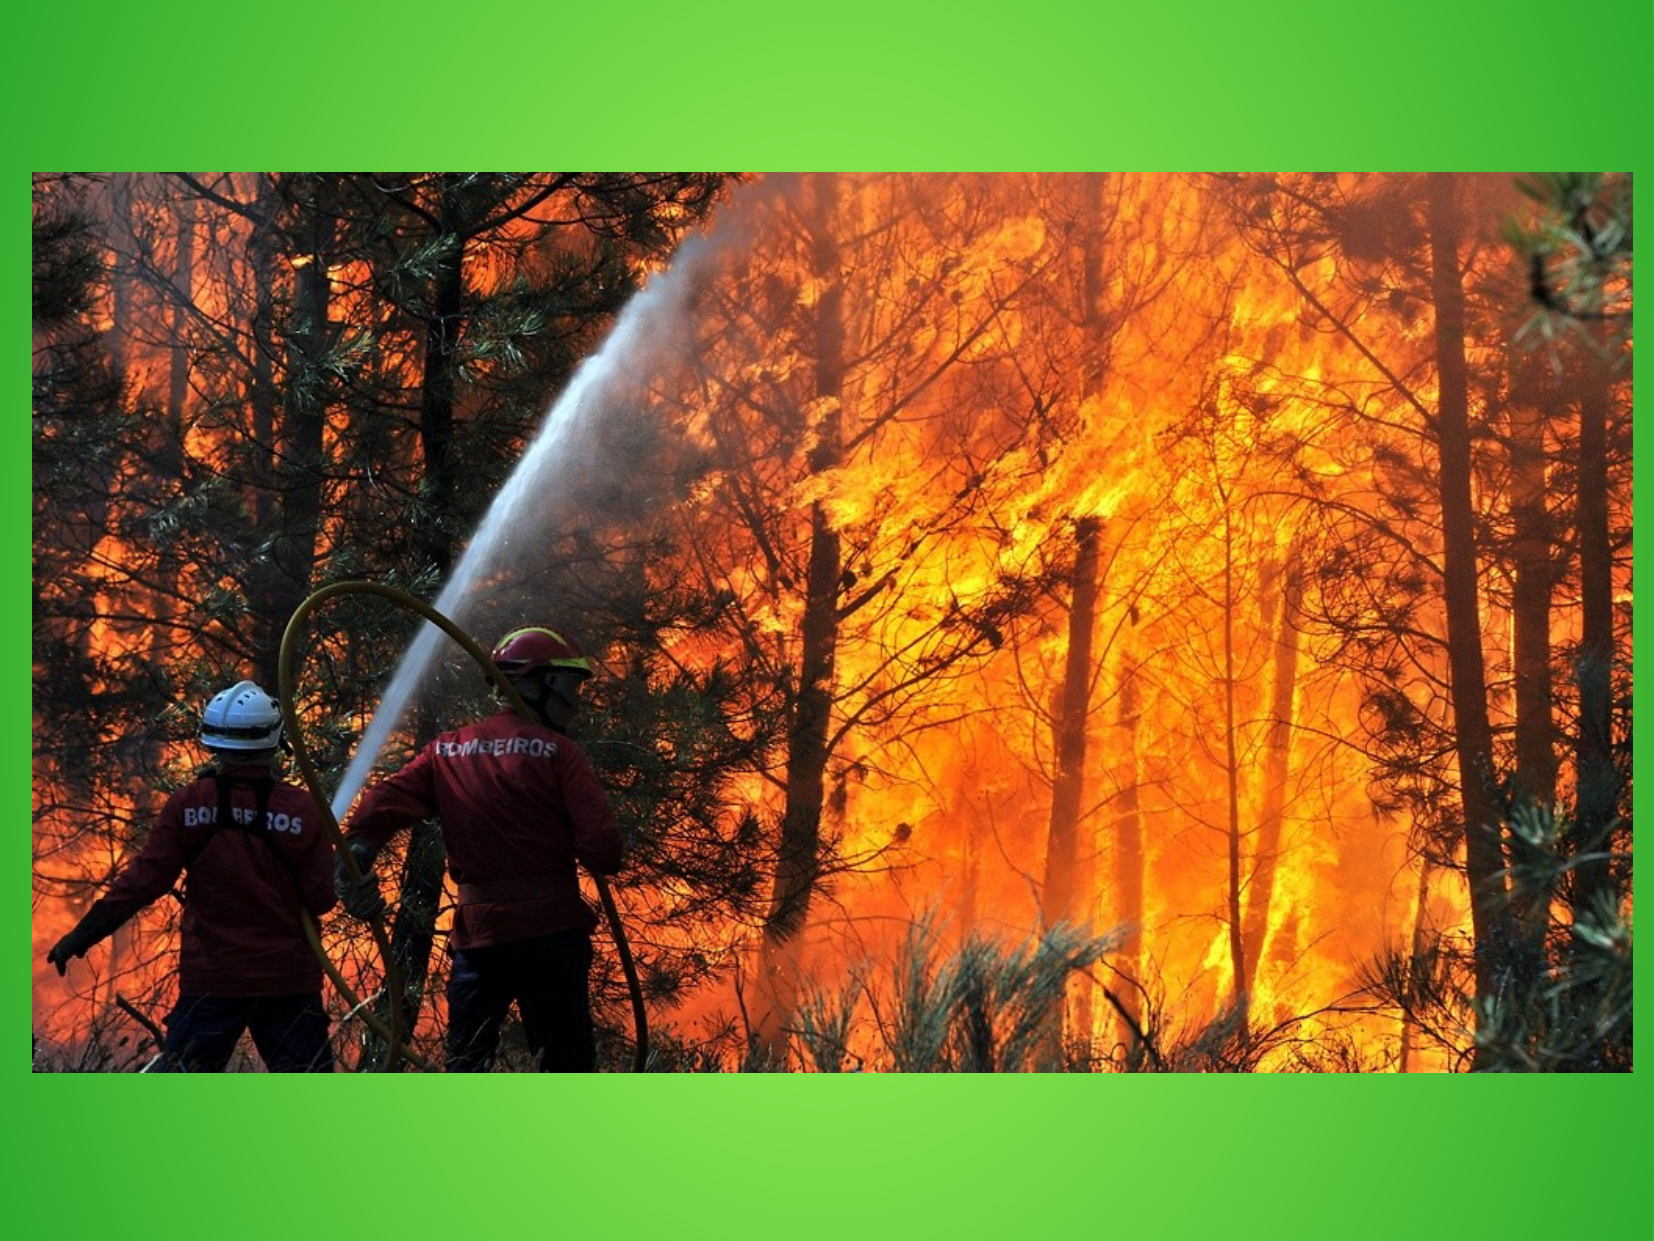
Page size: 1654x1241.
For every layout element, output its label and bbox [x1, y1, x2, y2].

picture [32, 172, 1633, 1073]
